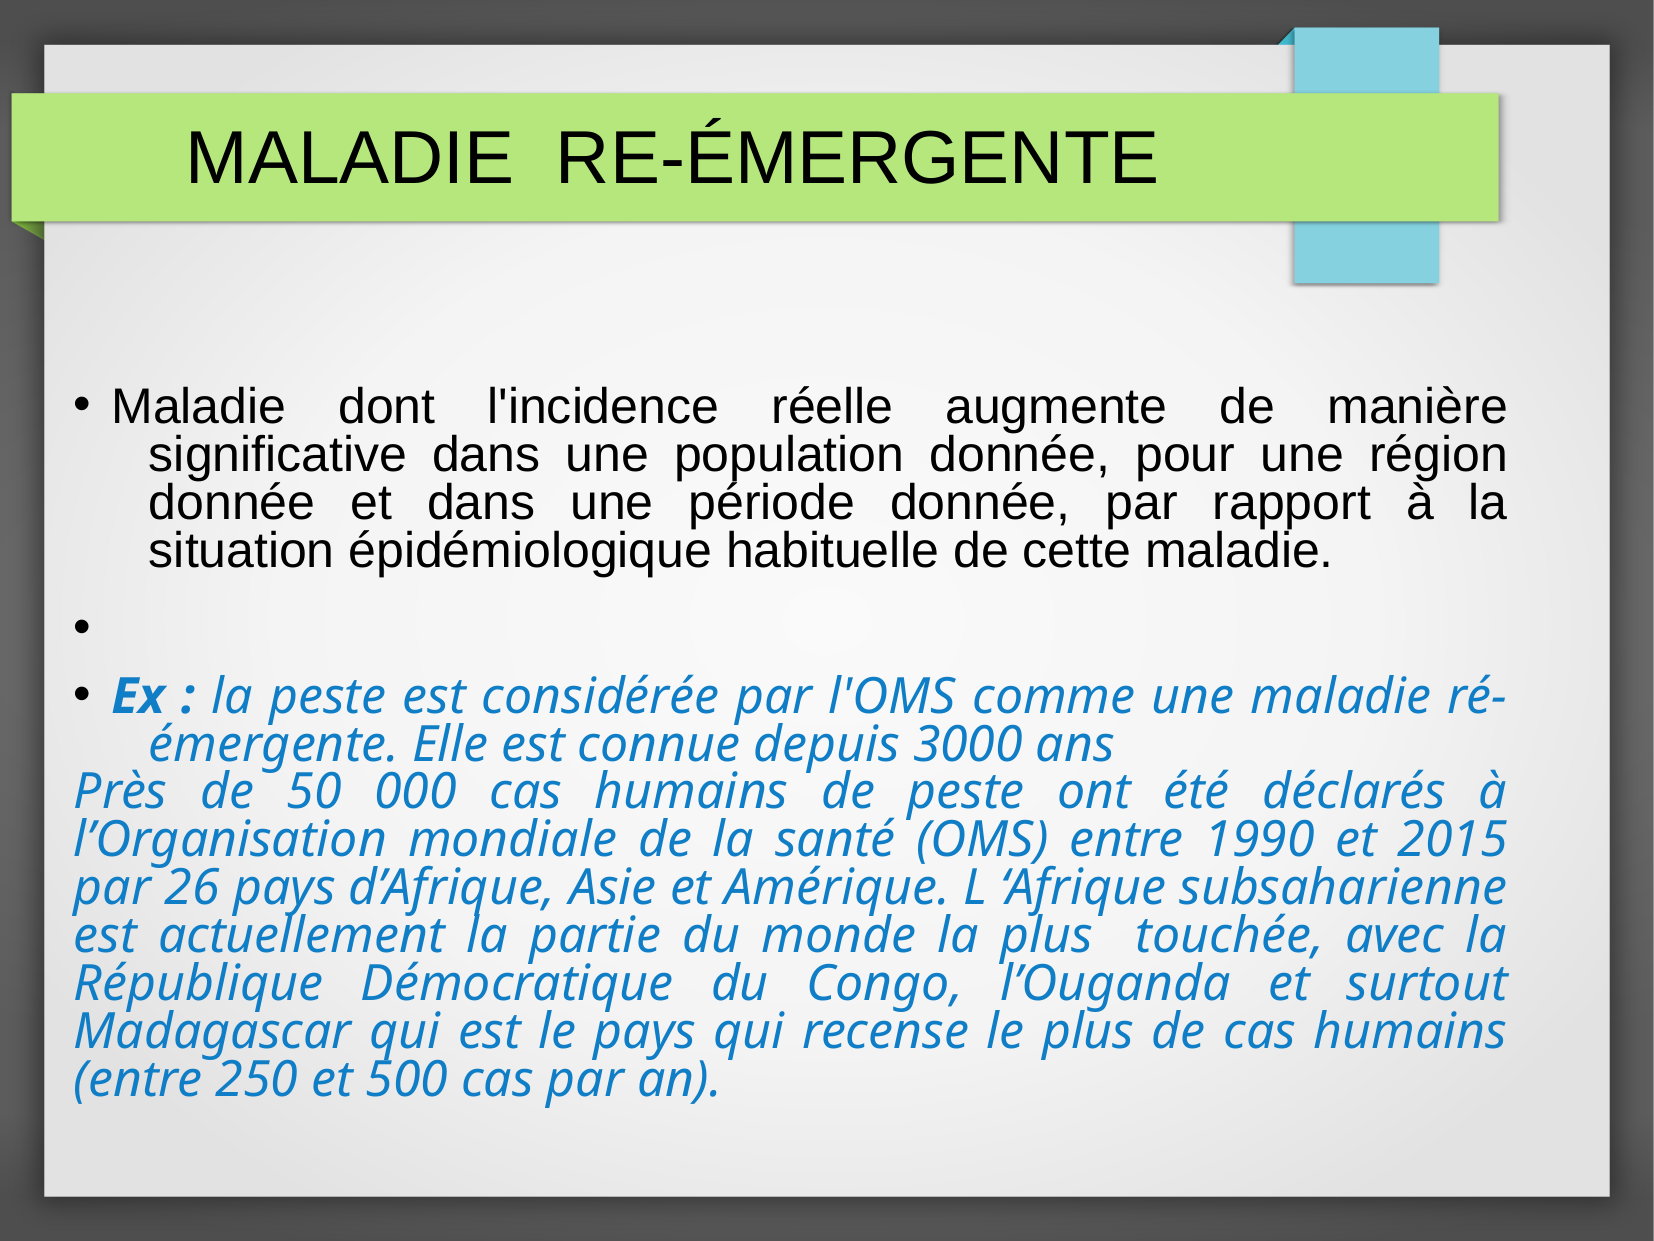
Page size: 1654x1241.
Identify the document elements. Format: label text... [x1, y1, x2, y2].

title MALADIE RE-ÉMERGENTE [82, 94, 1264, 213]
list Maladie dont l'incidence réelle augmente de manière significative dans une population donnée, pour une région donnée et dans une période donnée, par rapport à la situation épidémiologique habituelle de cette maladie. Ex : la peste est considérée par l'OMS comme une maladie ré-émergente. Elle est connue depuis 3000 ans Près de 50 000 cas humains de peste ont été déclarés à l’Organisation mondiale de la santé (OMS) entre 1990 et 2015 par 26 pays d’Afrique, Asie et Amérique. L ‘Afrique subsaharienne est actuellement la partie du monde la plus touchée, avec la République Démocratique du Congo, l’Ouganda et surtout Madagascar qui est le pays qui recense le plus de cas humains (entre 250 et 500 cas par an). [59, 377, 1524, 1158]
list [59, 272, 1548, 993]
